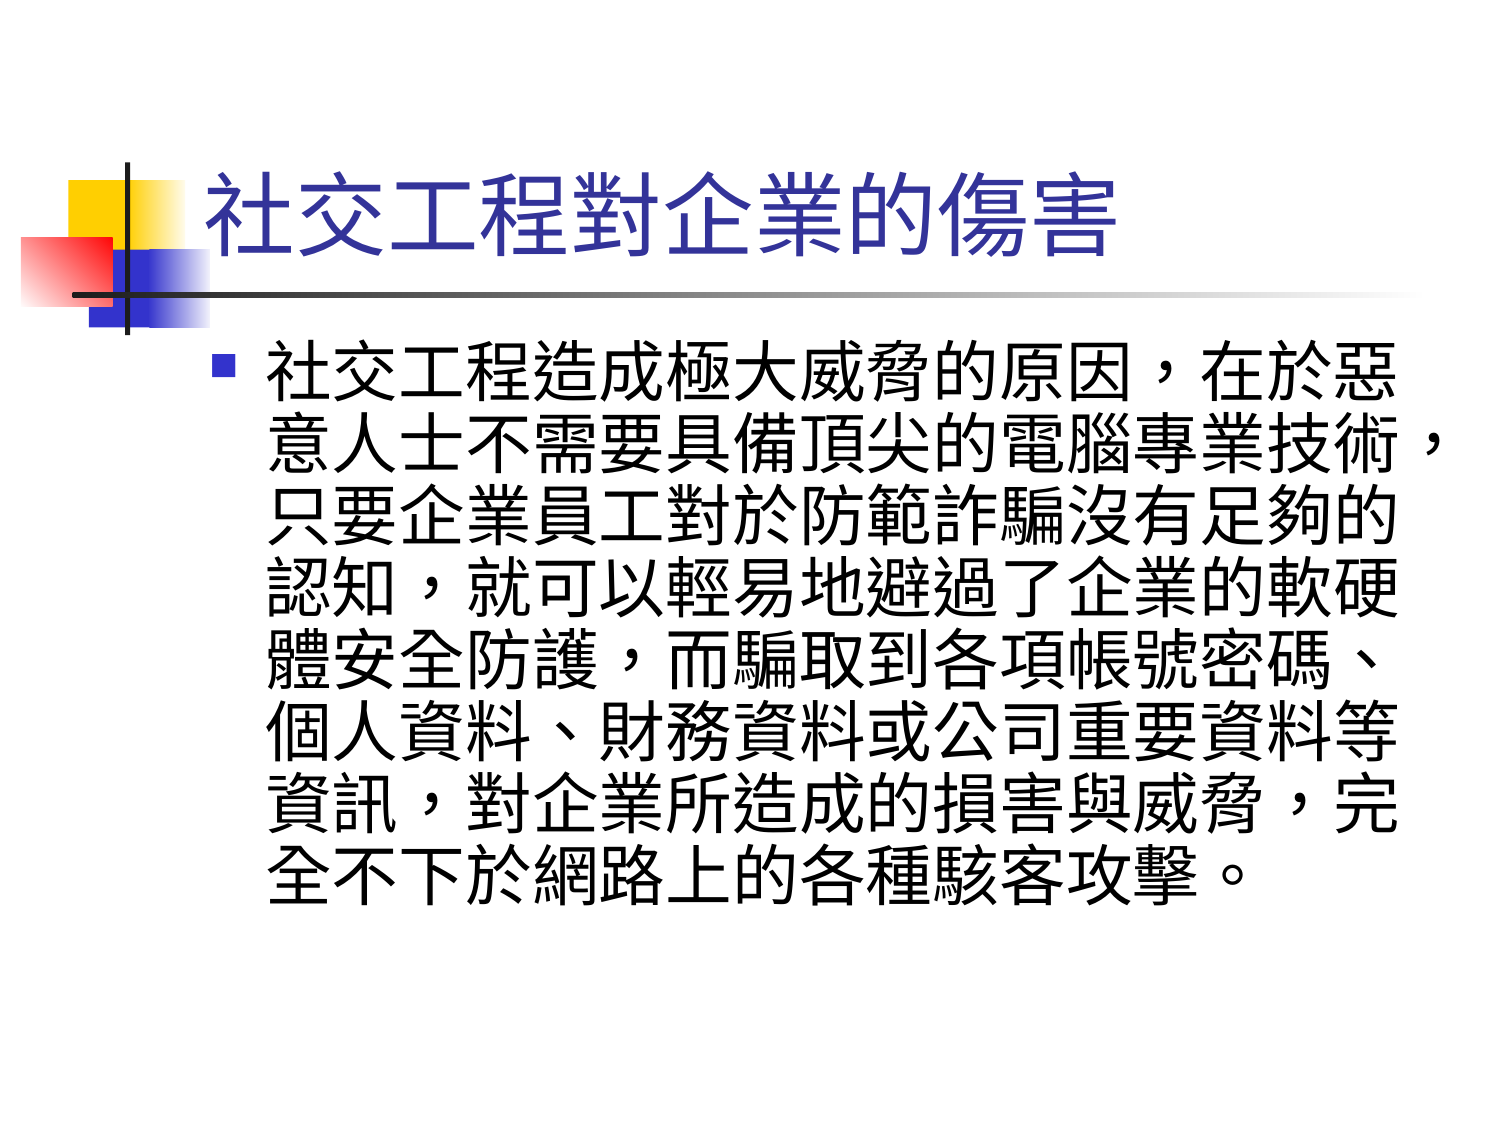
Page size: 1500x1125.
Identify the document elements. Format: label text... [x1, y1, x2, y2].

list 社交工程造成極大威脅的原因，在於惡意人士不需要具備頂尖的電腦專業技術，只要企業員工對於防範詐騙沒有足夠的認知，就可以輕易地避過了企業的軟硬體安全防護，而騙取到各項帳號密碼、個人資料、財務資料或公司重要資料等資訊，對企業所造成的損害與威脅，完全不下於網路上的各種駭客攻擊。 [193, 331, 1469, 1007]
title 社交工程對企業的傷害 [188, 35, 1468, 276]
